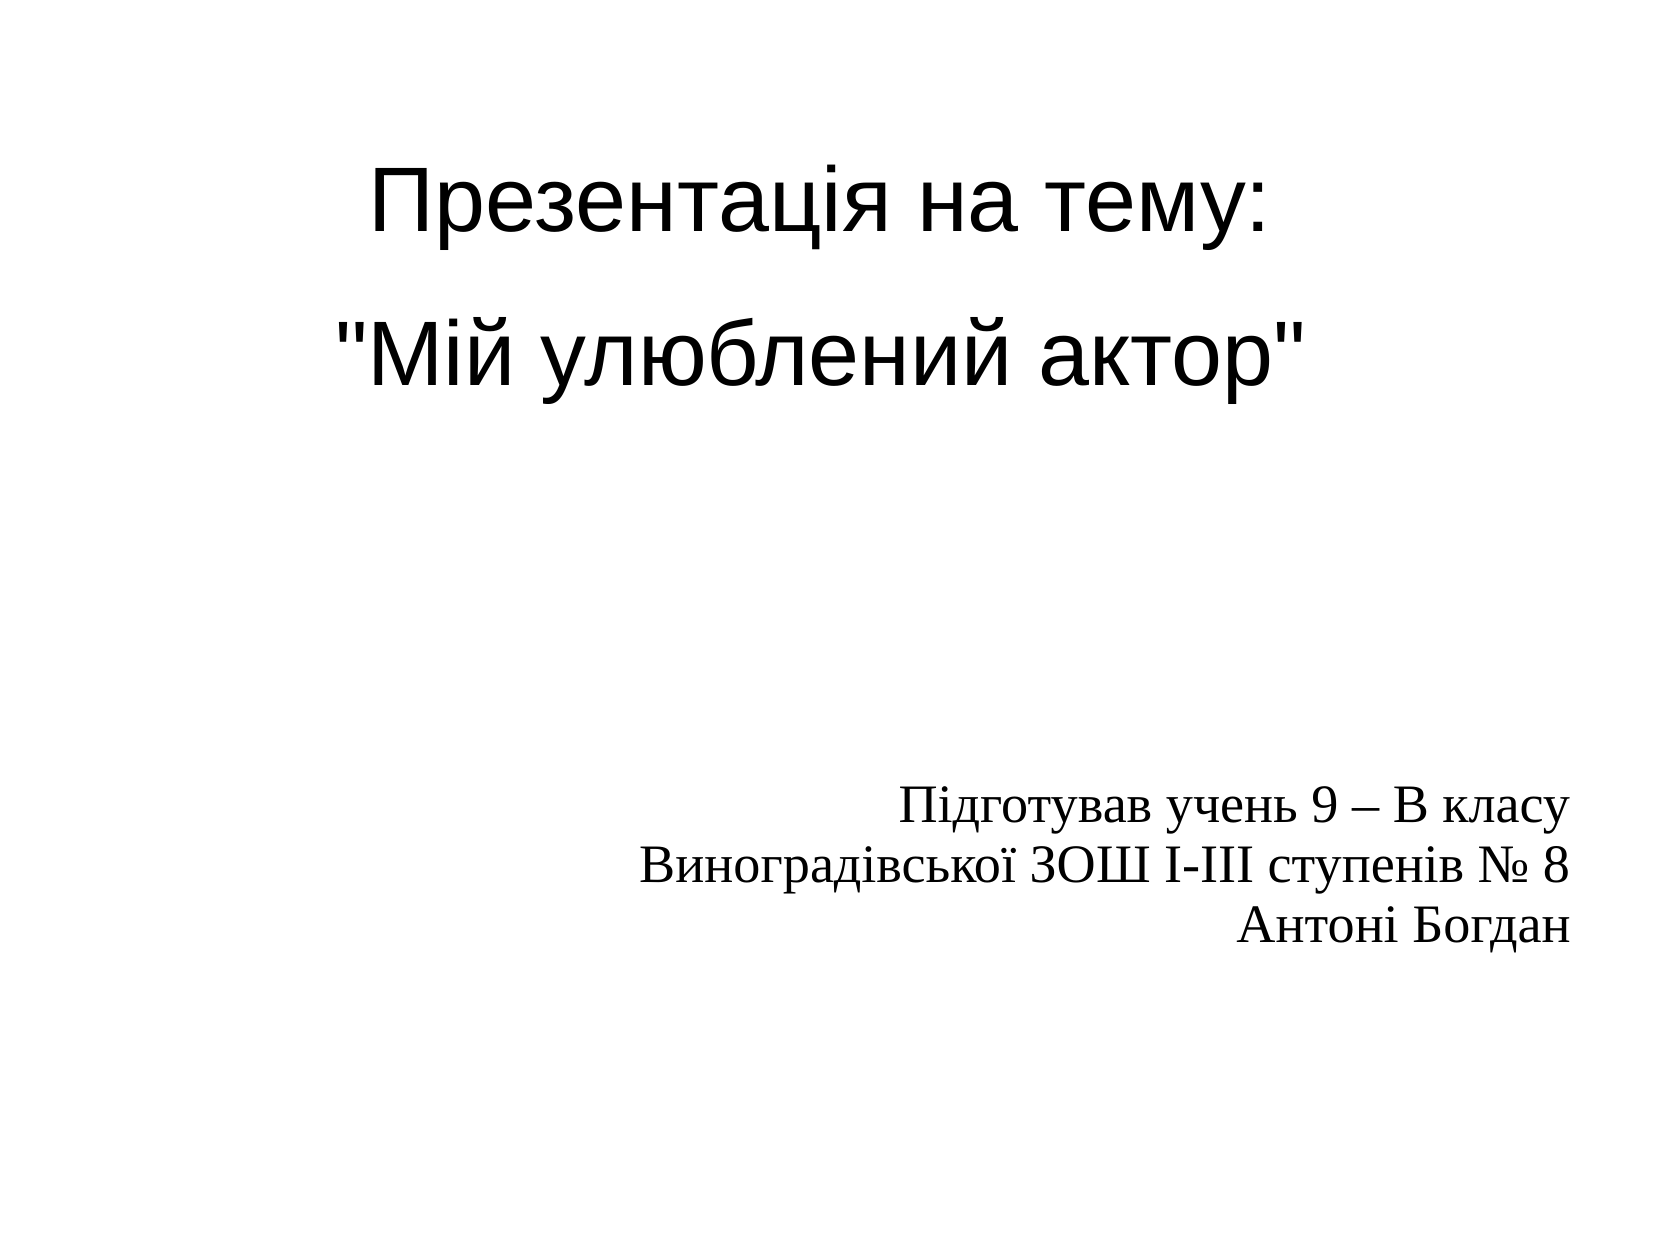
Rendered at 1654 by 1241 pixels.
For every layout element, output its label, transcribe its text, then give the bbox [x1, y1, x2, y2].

subtitle Підготував учень 9 – В класу Виноградівської ЗОШ I-III ступенів № 8 Антоні Богдан [324, 620, 1571, 1109]
title Презентація на тему: "Мій улюблений актор" [76, 88, 1565, 414]
